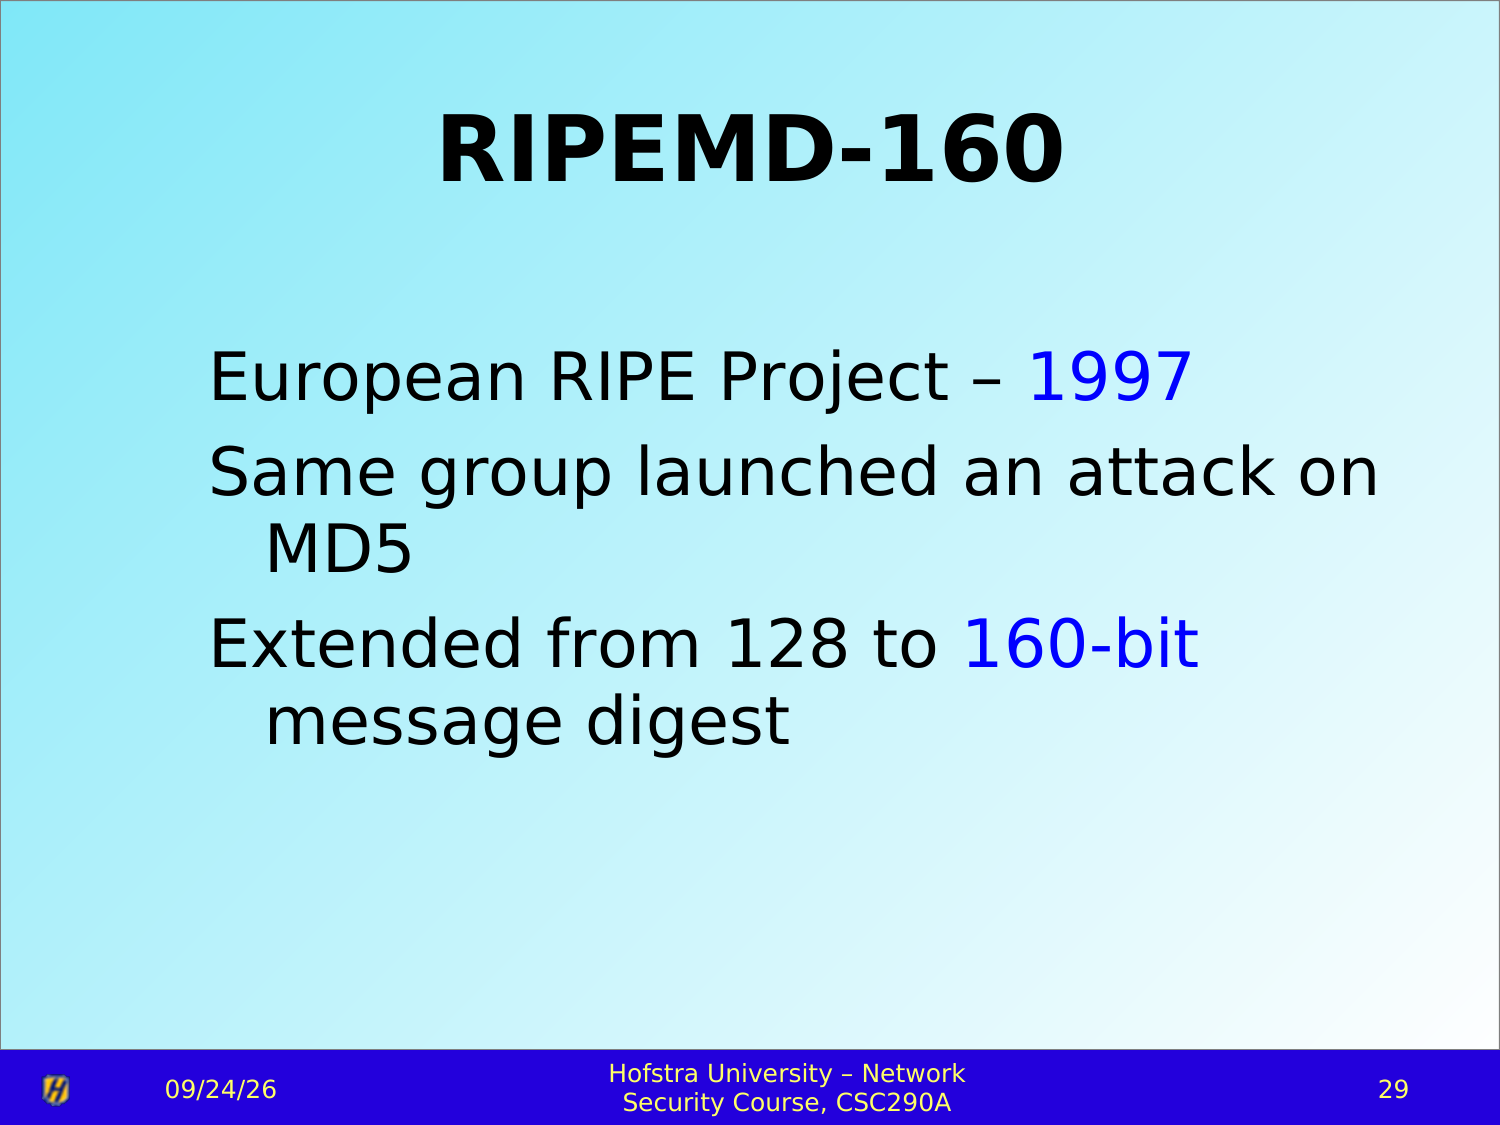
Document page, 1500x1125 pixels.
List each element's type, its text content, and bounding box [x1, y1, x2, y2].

picture [37, 1072, 76, 1110]
list European RIPE Project – 1997 Same group launched an attack on MD5 Extended from 128 to 160-bit message digest [193, 330, 1469, 1007]
title RIPEMD-160 [112, 85, 1391, 212]
